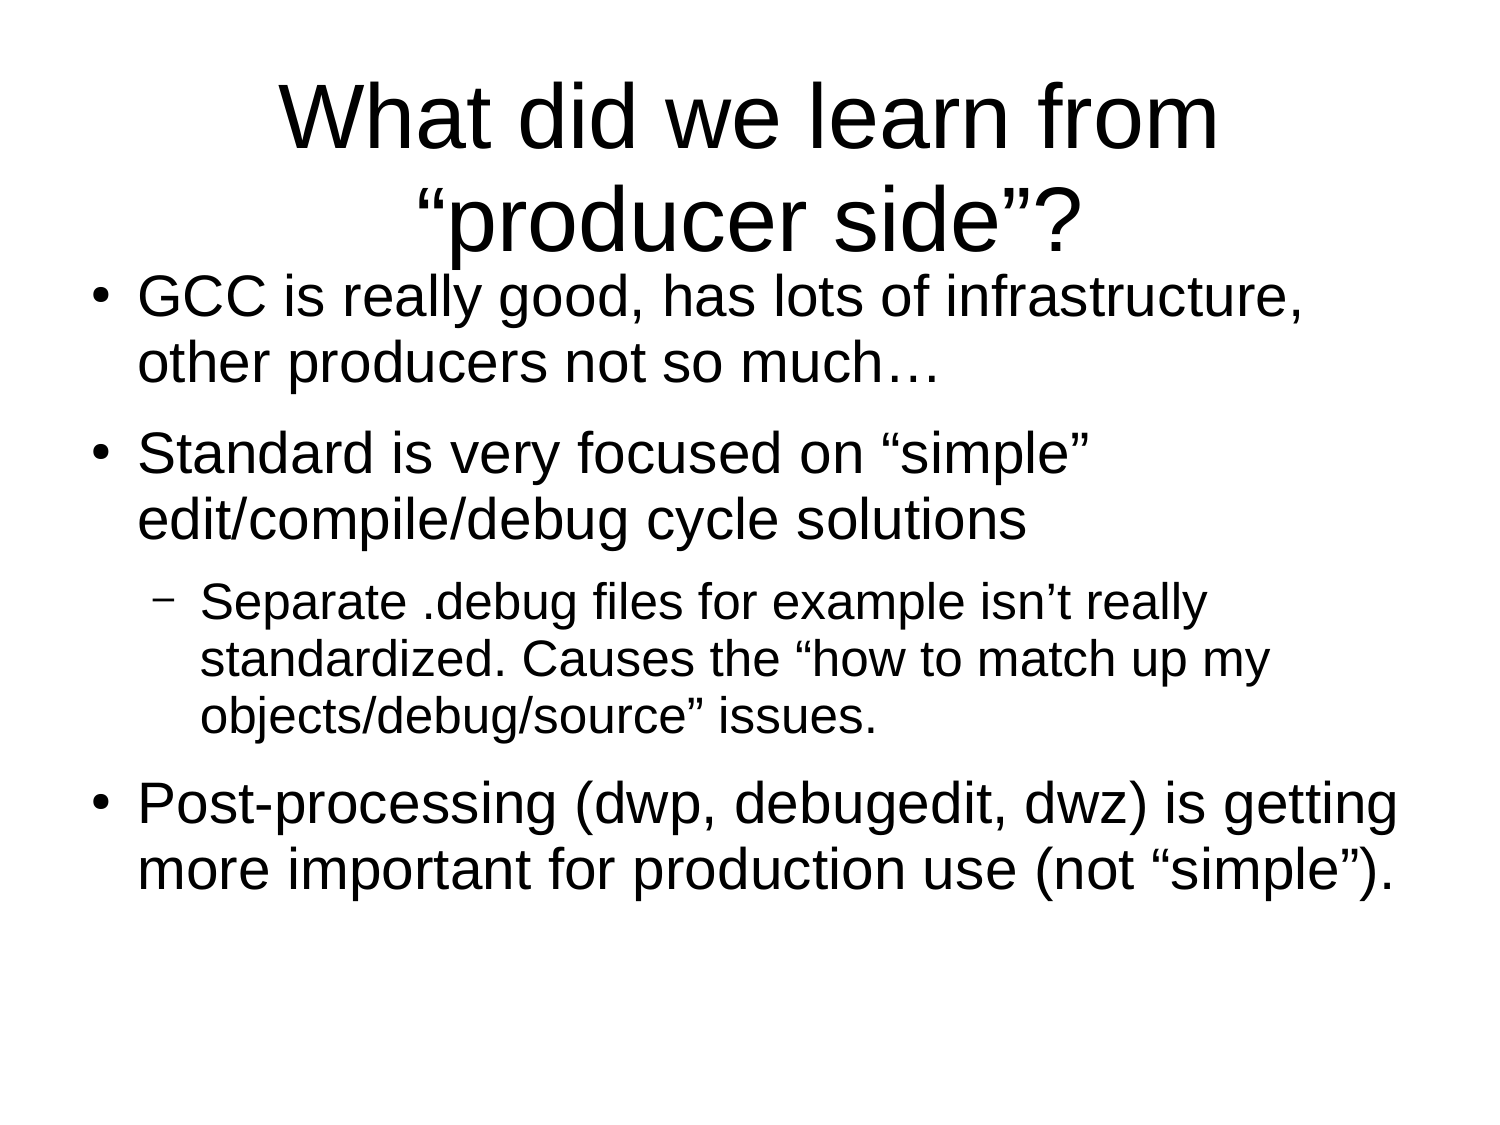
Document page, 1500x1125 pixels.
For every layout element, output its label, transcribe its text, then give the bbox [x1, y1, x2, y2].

title What did we learn from “producer side”? [103, 59, 1397, 263]
list GCC is really good, has lots of infrastructure, other producers not so much… Standard is very focused on “simple” edit/compile/debug cycle solutions Separate .debug files for example isn’t really standardized. Causes the “how to match up my objects/debug/source” issues. Post-processing (dwp, debugedit, dwz) is getting more important for production use (not “simple”). [75, 263, 1425, 916]
